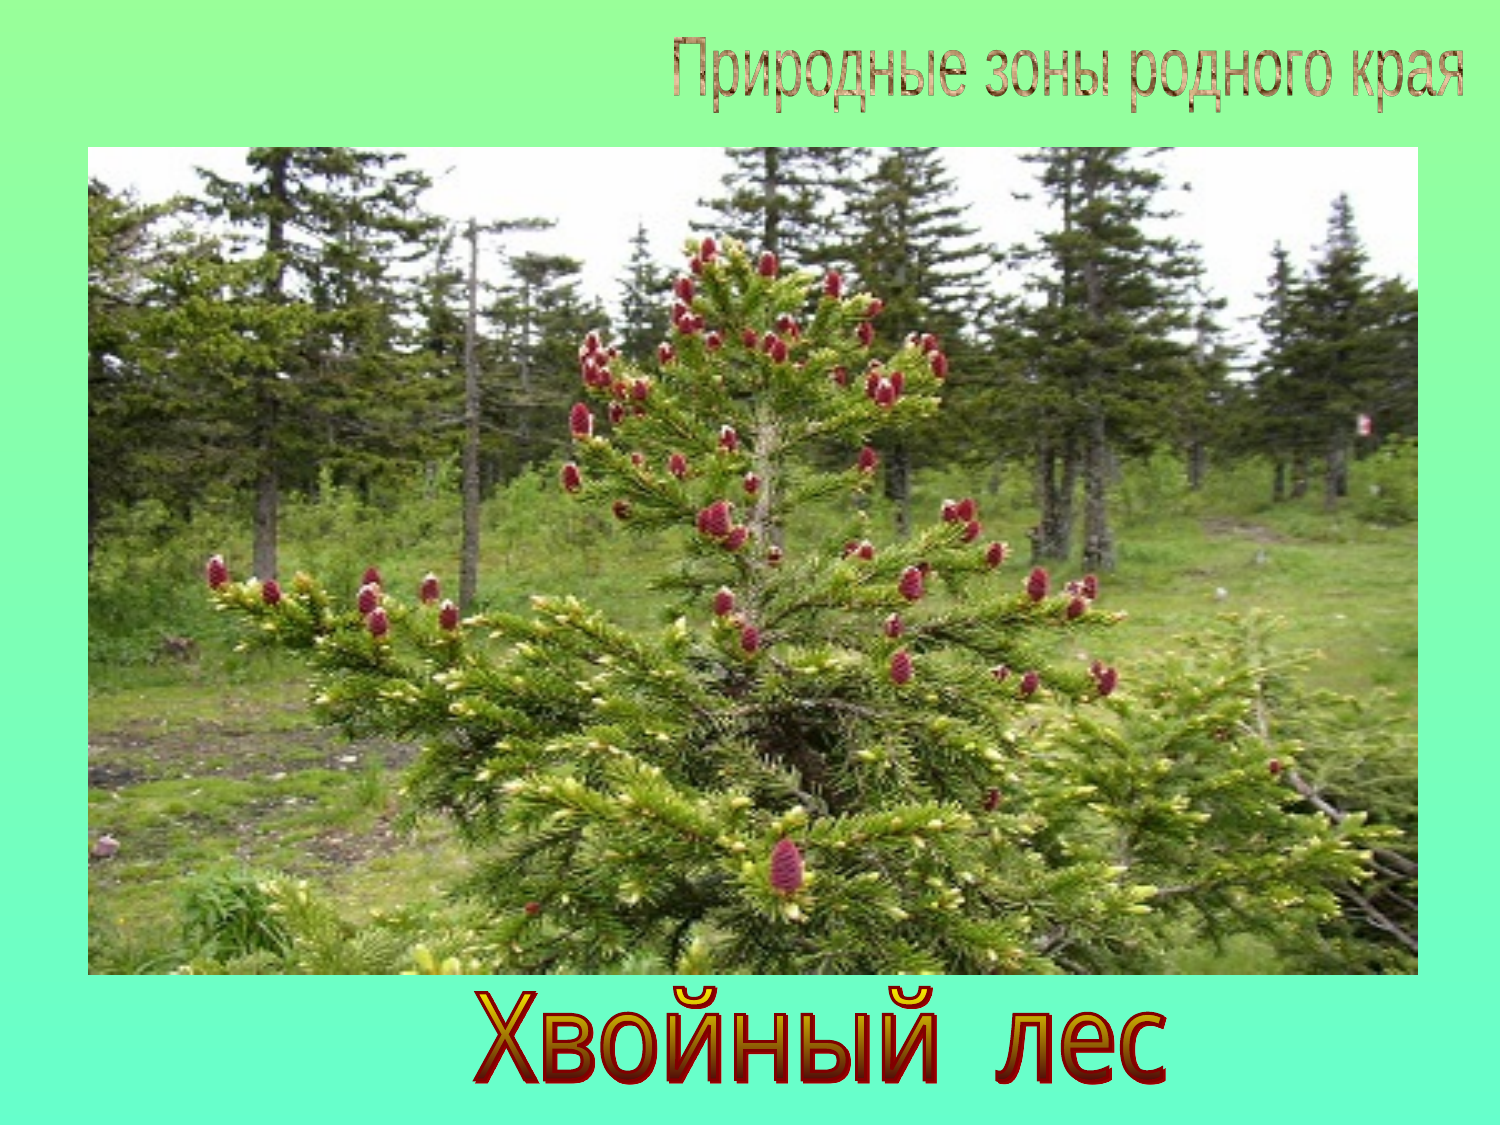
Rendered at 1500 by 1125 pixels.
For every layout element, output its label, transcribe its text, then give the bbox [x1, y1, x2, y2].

text_box Хвойный лес [735, 1014, 785, 1080]
text_box Хвойный лес [544, 1014, 592, 1080]
text_box Хвойный лес [1062, 1013, 1111, 1082]
picture [88, 147, 1418, 975]
text_box Хвойный лес [674, 987, 714, 1006]
text_box Хвойный лес [856, 1014, 866, 1080]
text_box Хвойный лес [802, 1014, 848, 1080]
text_box Хвойный лес [474, 992, 536, 1080]
text_box Хвойный лес [1121, 1013, 1163, 1082]
text_box Хвойный лес [889, 987, 929, 1006]
text_box Хвойный лес [883, 1014, 933, 1080]
text_box Хвойный лес [996, 1014, 1048, 1081]
text_box Хвойный лес [668, 1014, 718, 1080]
text_box Хвойный лес [601, 1013, 654, 1082]
